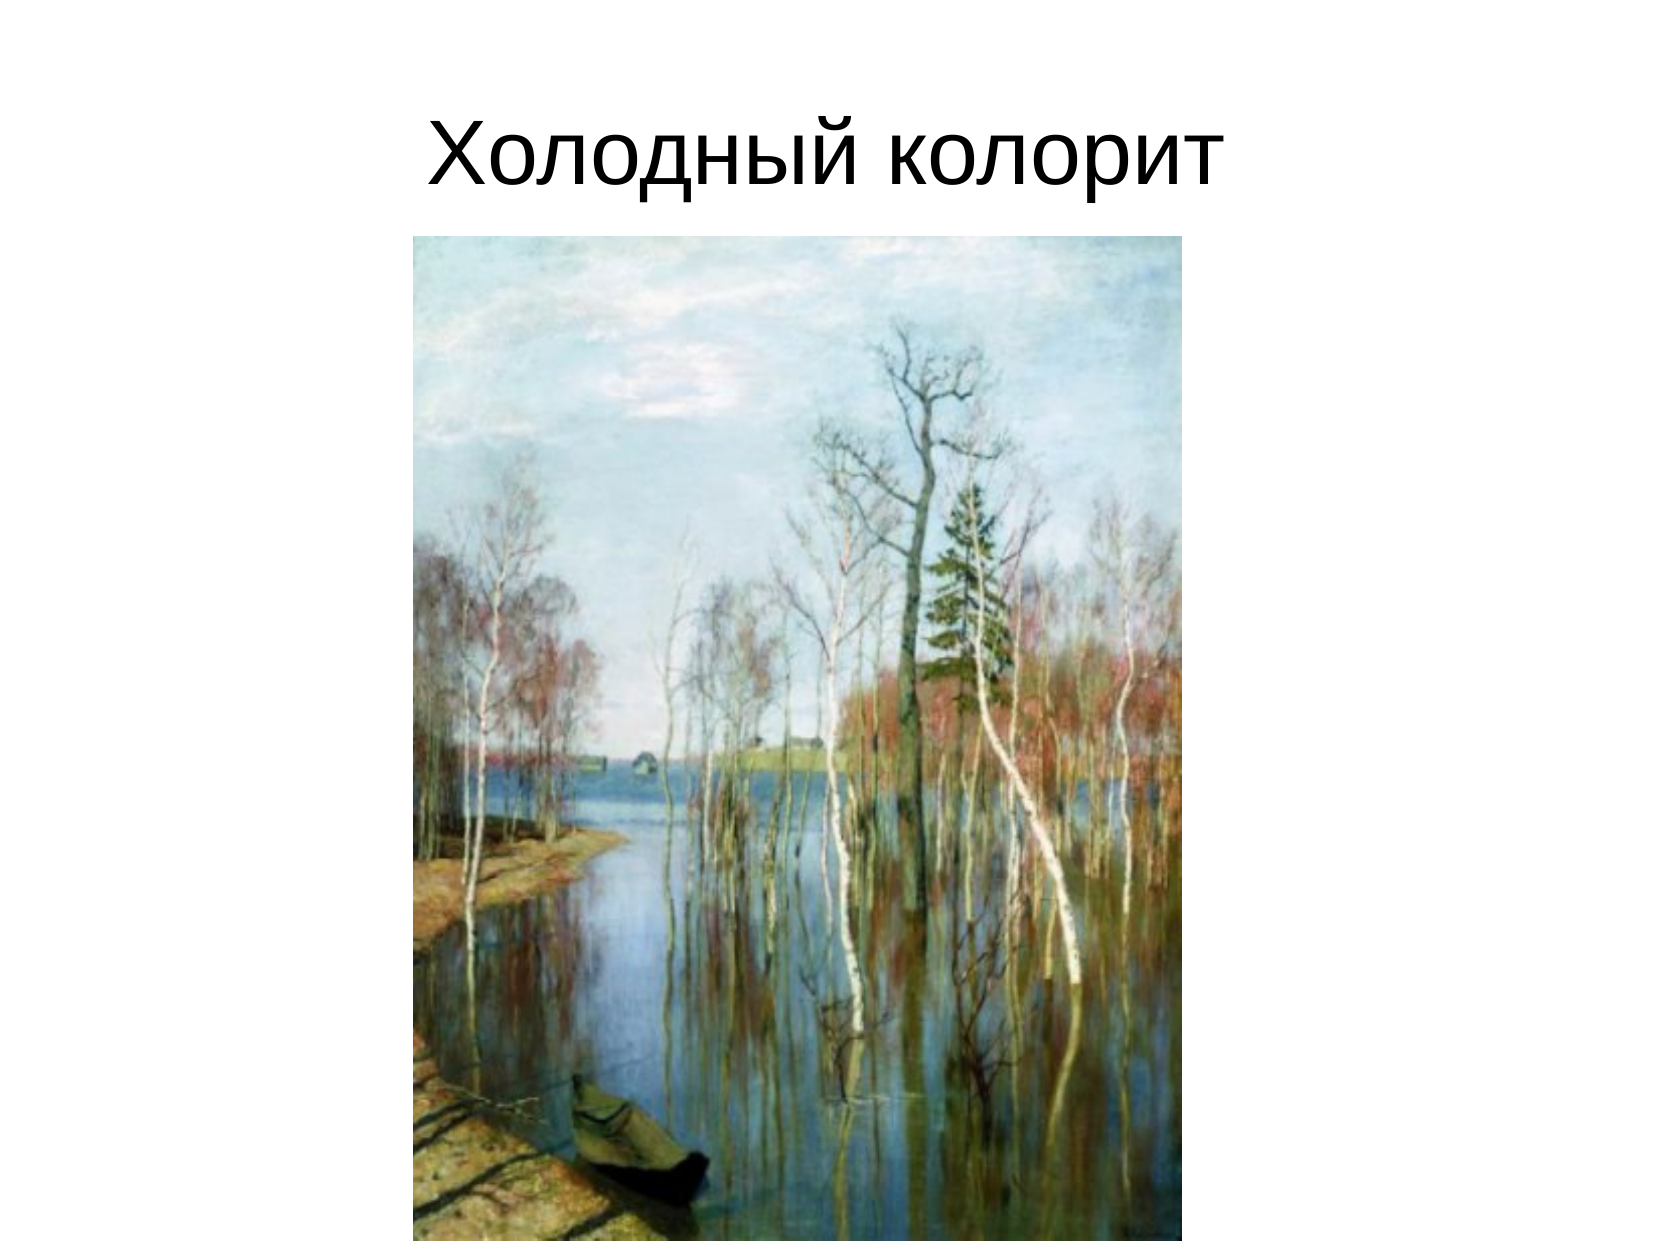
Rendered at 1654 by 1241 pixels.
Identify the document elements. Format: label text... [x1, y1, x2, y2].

picture [413, 236, 1182, 1241]
title Холодный колорит [82, 56, 1571, 250]
